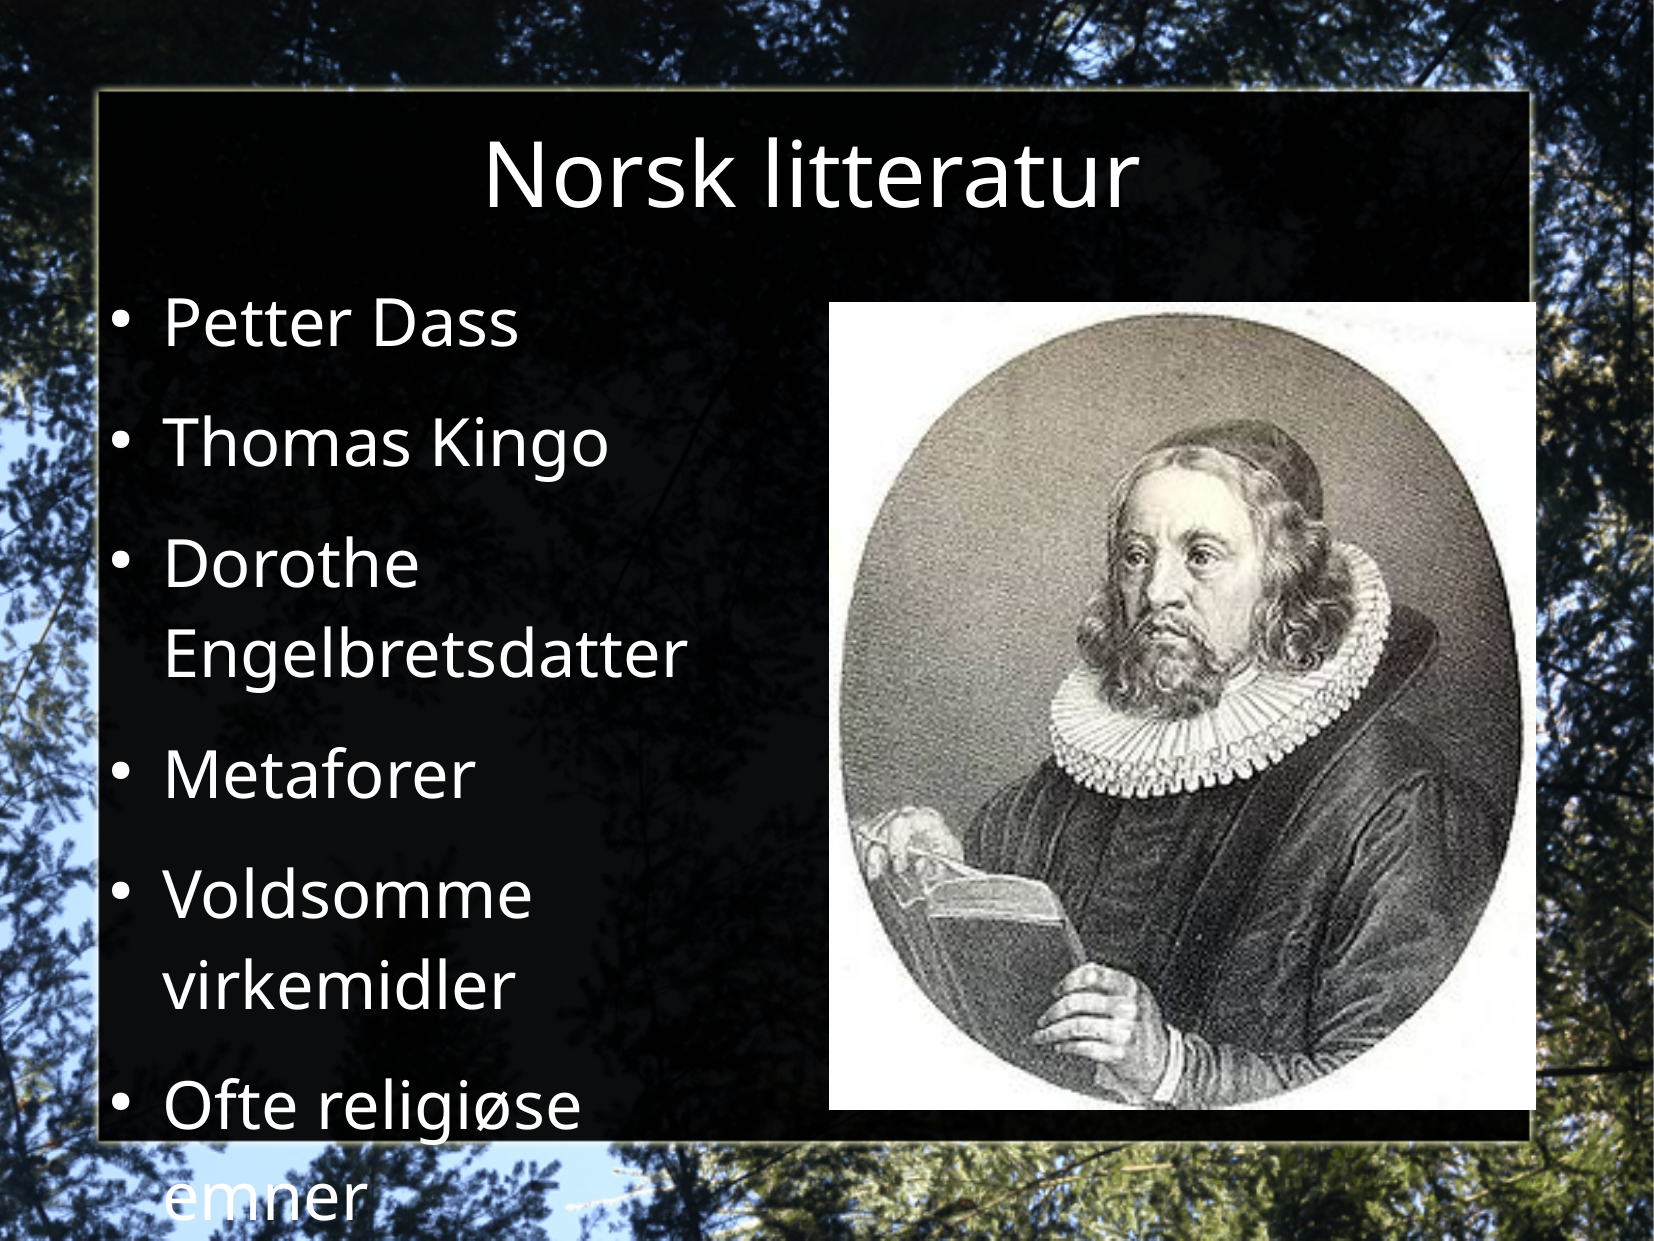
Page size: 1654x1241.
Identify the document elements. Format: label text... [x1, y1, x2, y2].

picture [0, 0, 1654, 1241]
title Norsk litteratur [88, 95, 1536, 250]
list Petter Dass Thomas Kingo Dorothe Engelbretsdatter Metaforer Voldsomme virkemidler Ofte religiøse emner Bildet: Thomas Kingo (egentlig dansk) [91, 275, 798, 1093]
